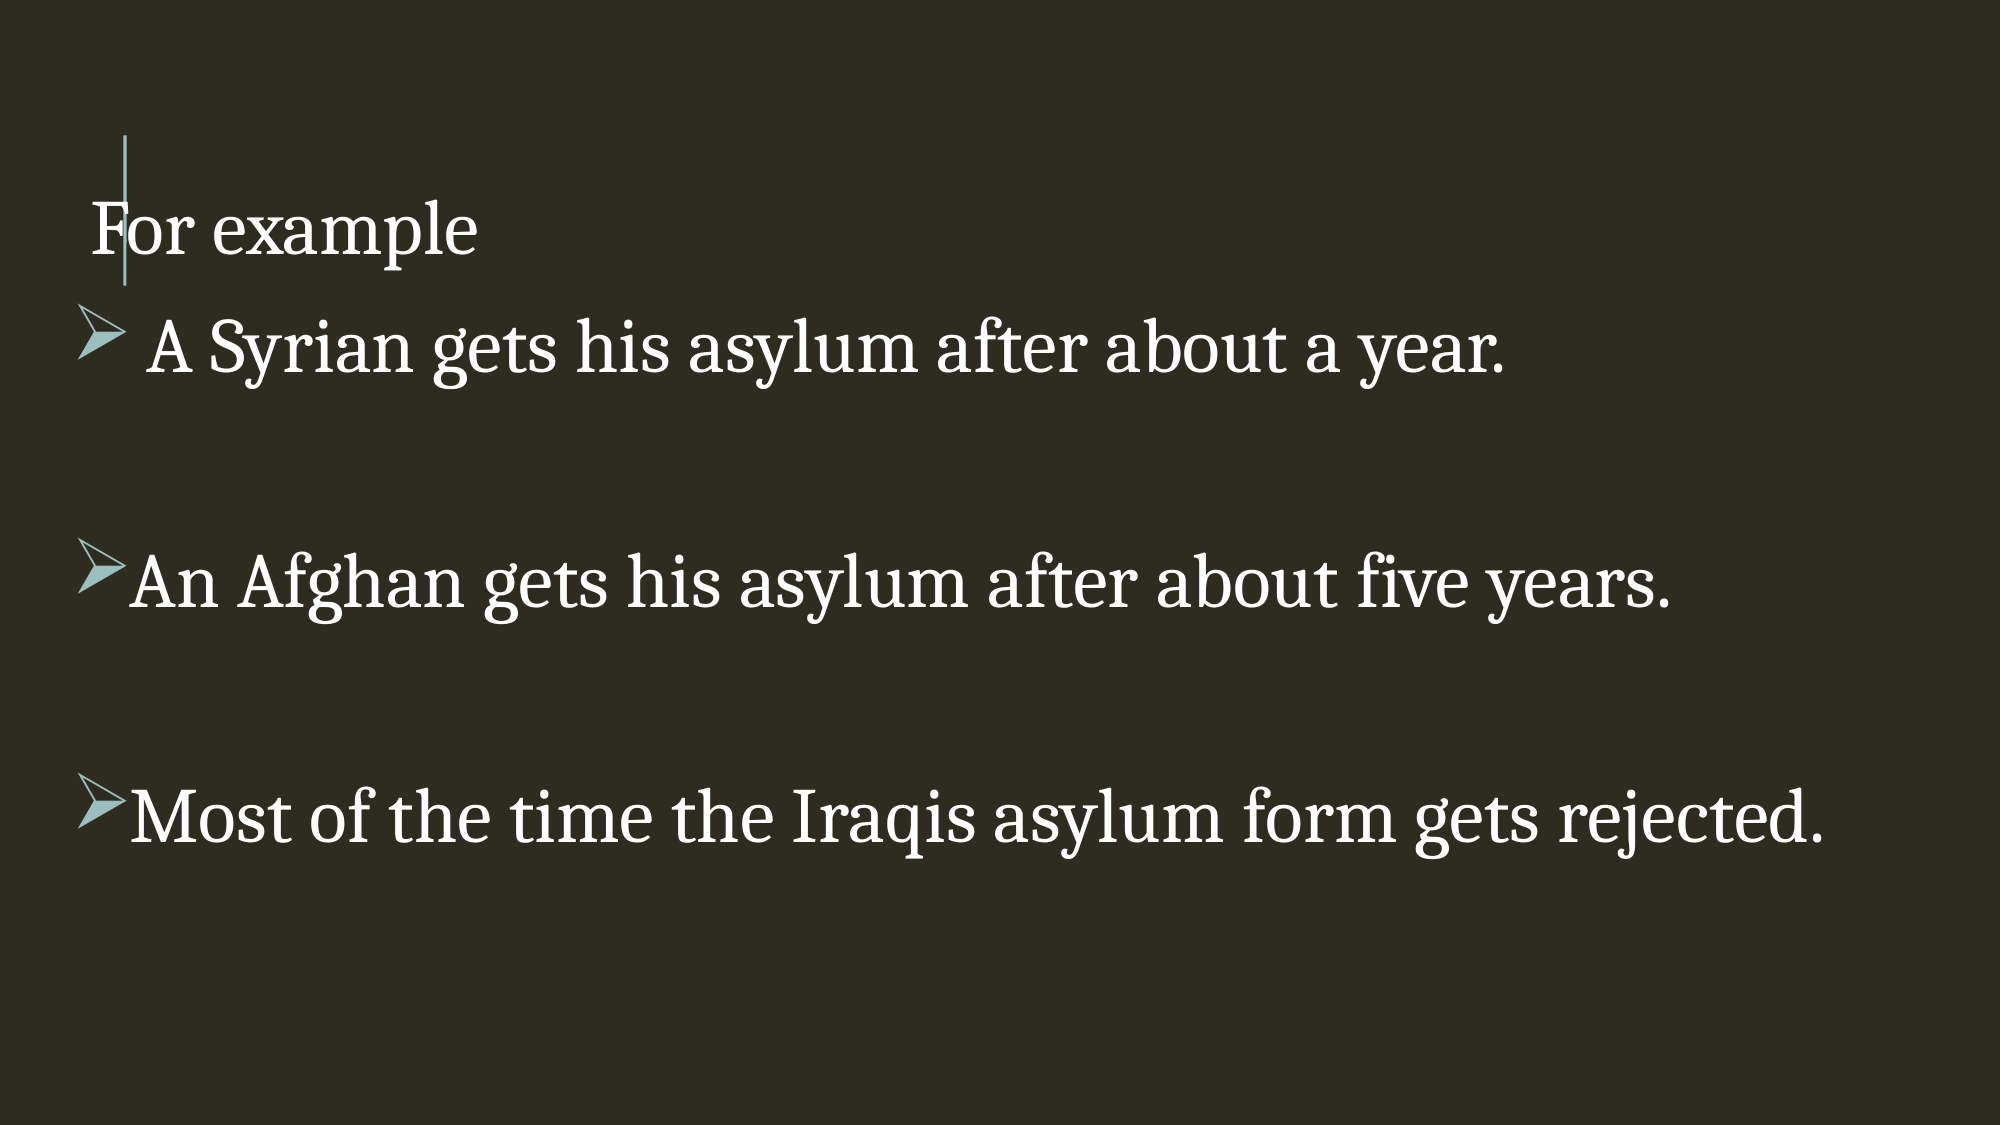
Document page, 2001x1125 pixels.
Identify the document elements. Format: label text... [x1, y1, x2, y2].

list For example A Syrian gets his asylum after about a year. An Afghan gets his asylum after about five years. Most of the time the Iraqis asylum form gets rejected. [63, 179, 1852, 924]
